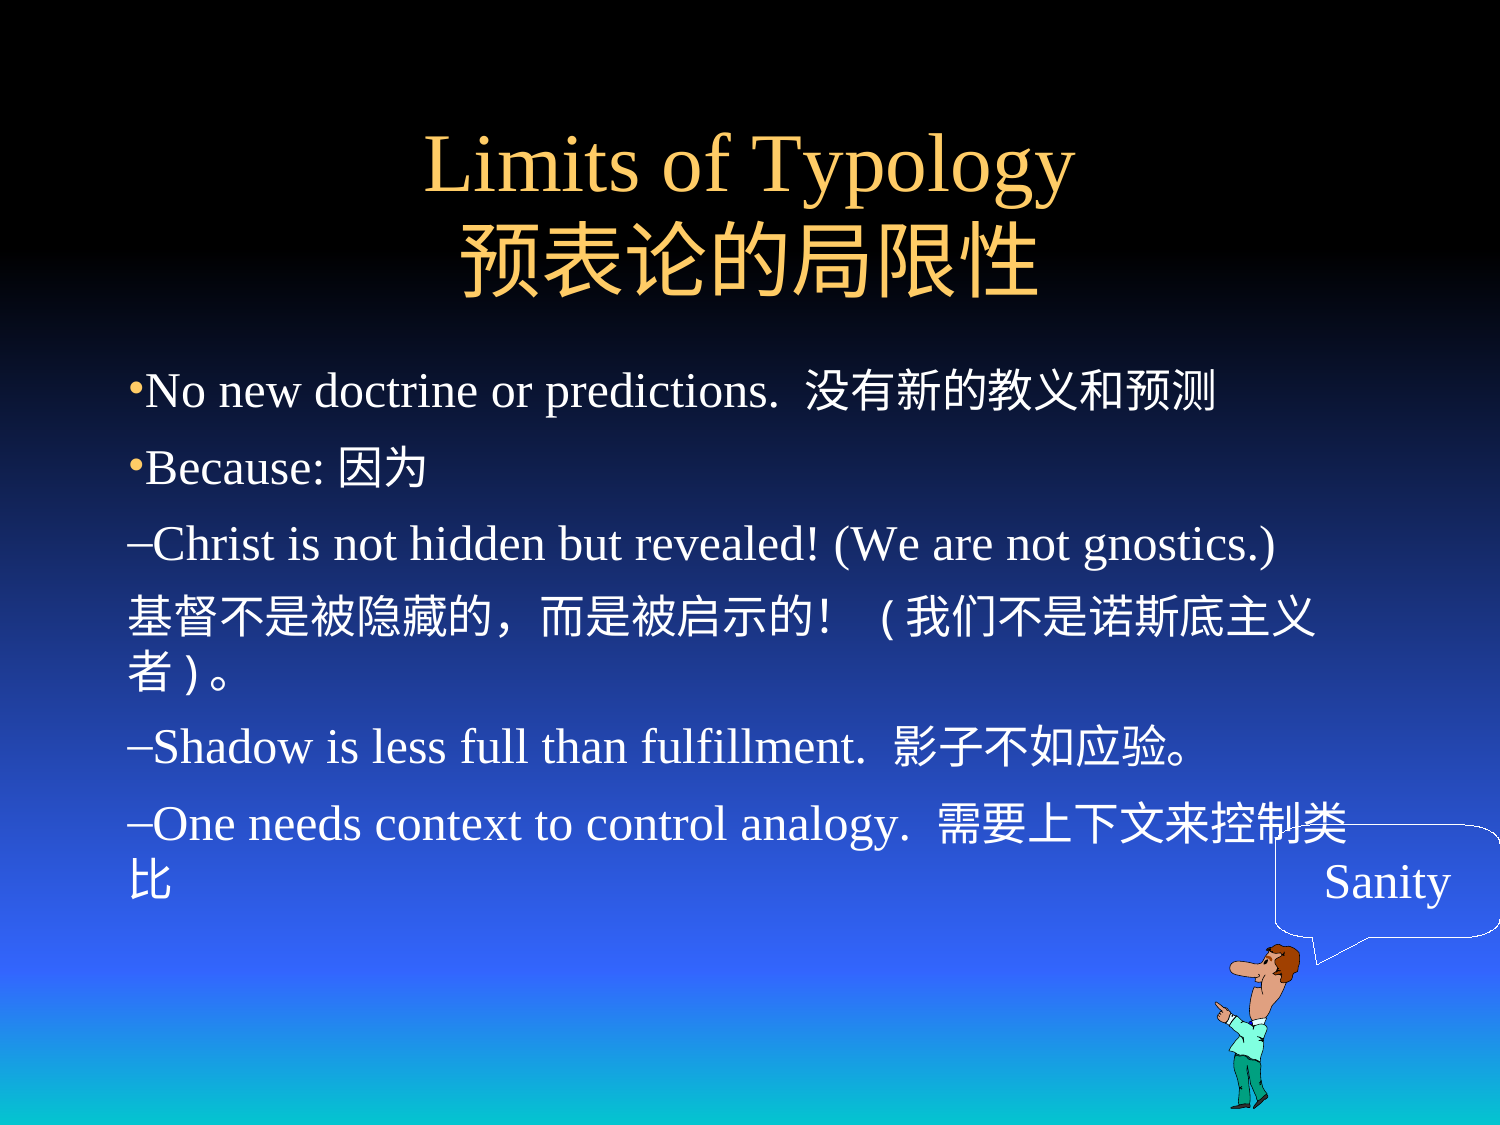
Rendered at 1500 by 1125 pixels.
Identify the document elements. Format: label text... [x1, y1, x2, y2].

title Limits of Typology 预表论的局限性 [112, 99, 1388, 318]
list No new doctrine or predictions. 没有新的教义和预测 Because:因为 Christ is not hidden but revealed! (We are not gnostics.) 基督不是被隐藏的，而是被启示的！ (我们不是诺斯底主义者)。 Shadow is less full than fulfillment. 影子不如应验。 One needs context to control analogy. 需要上下文来控制类比 [112, 350, 1404, 914]
chart [1214, 943, 1301, 1110]
text_box Sanity [1275, 824, 1500, 965]
